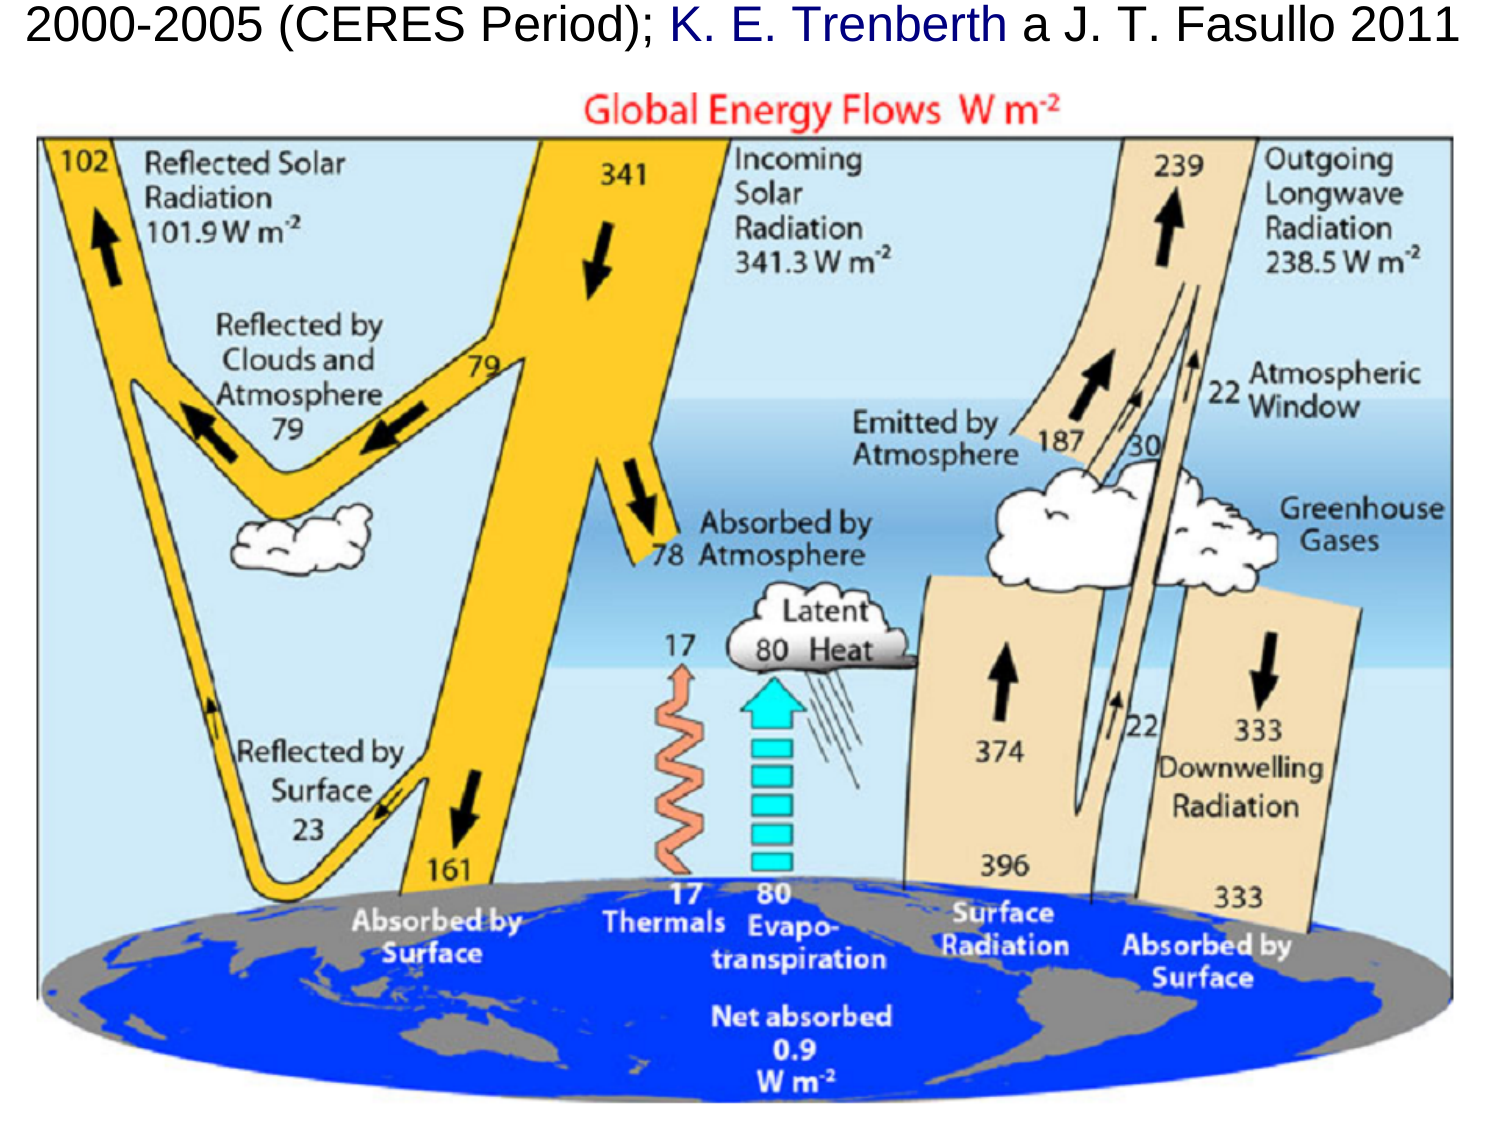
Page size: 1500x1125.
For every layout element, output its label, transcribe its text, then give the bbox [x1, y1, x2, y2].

picture [29, 88, 1460, 1108]
text_box 2000-2005 (CERES Period); K. E. Trenberth a J. T. Fasullo 2011 [10, 0, 1477, 60]
